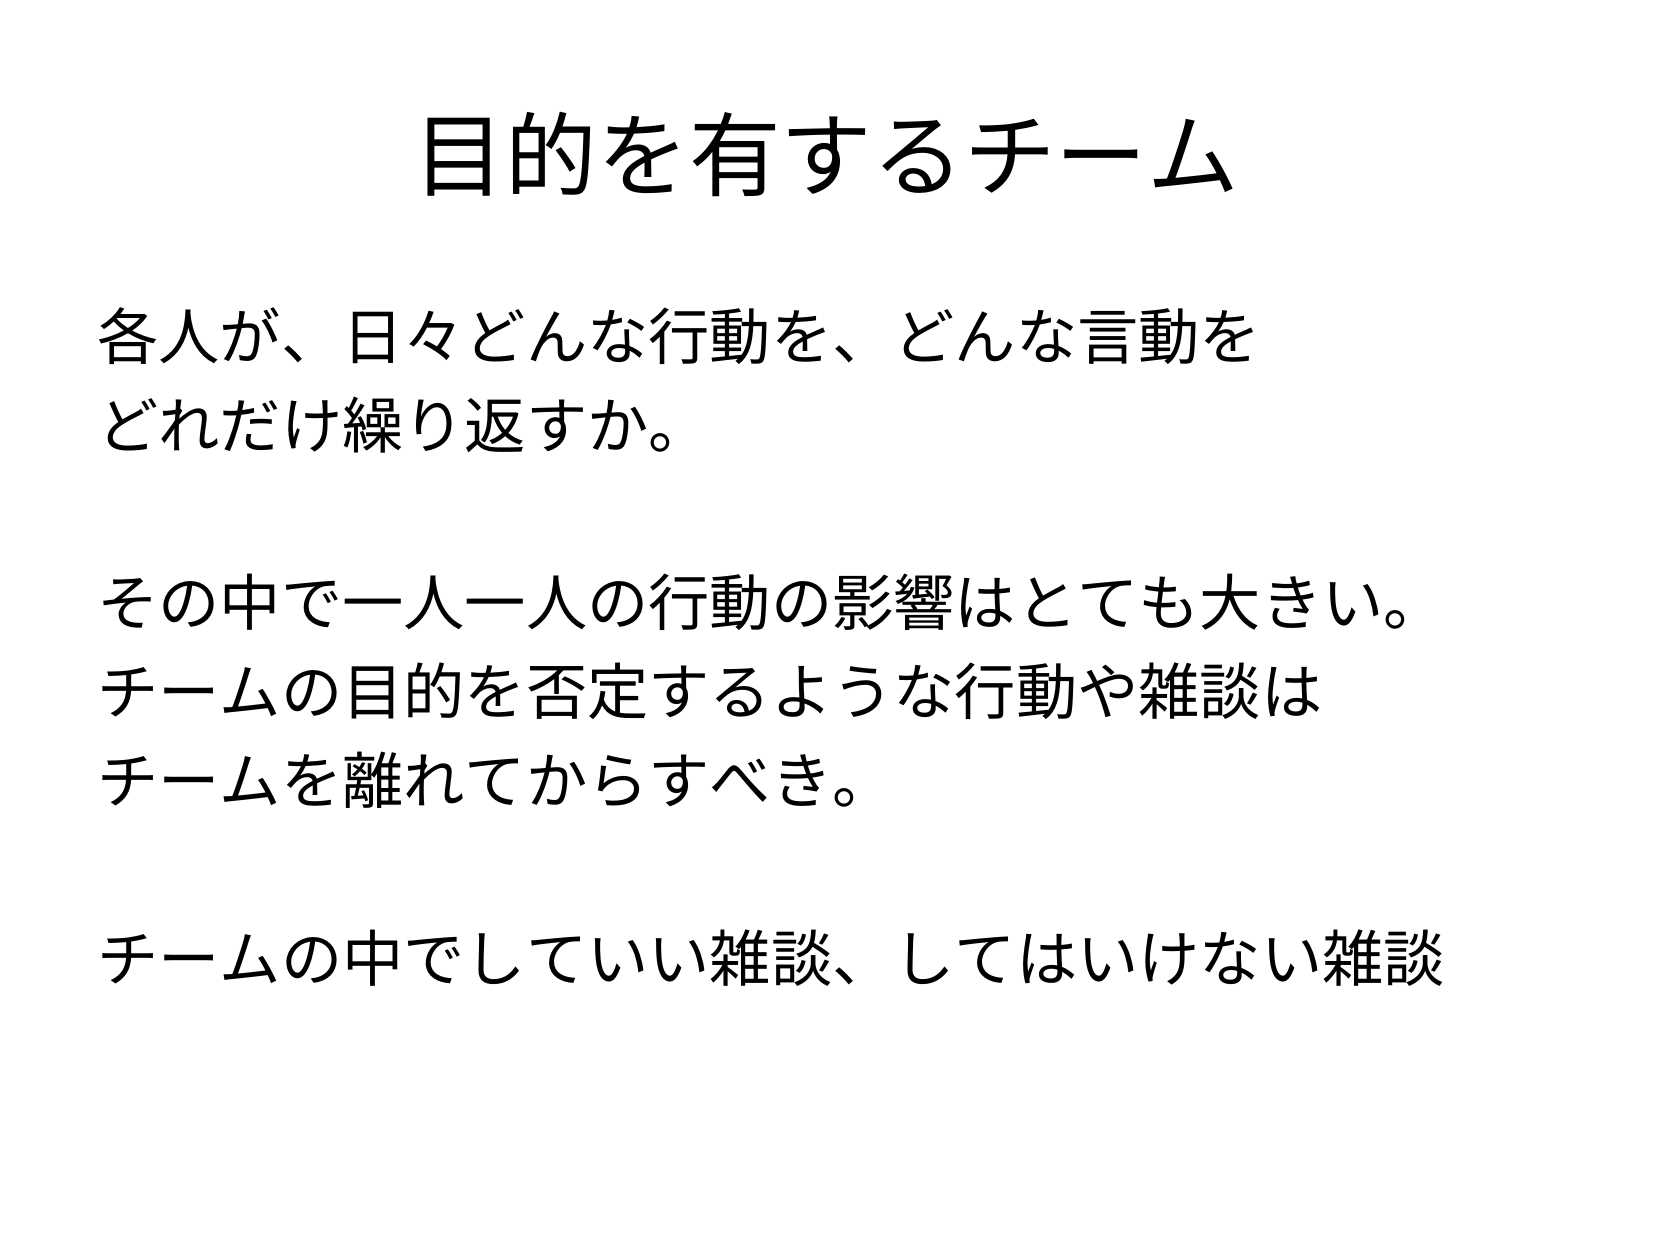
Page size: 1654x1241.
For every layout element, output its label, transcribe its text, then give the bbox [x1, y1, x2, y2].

list 各人が、日々どんな行動を、どんな言動を どれだけ繰り返すか。 その中で一人一人の行動の影響はとても大きい。 チームの目的を否定するような行動や雑談は チームを離れてからすべき。 チームの中でしていい雑談、してはいけない雑談 [82, 290, 1571, 1010]
title 目的を有するチーム [82, 49, 1571, 257]
